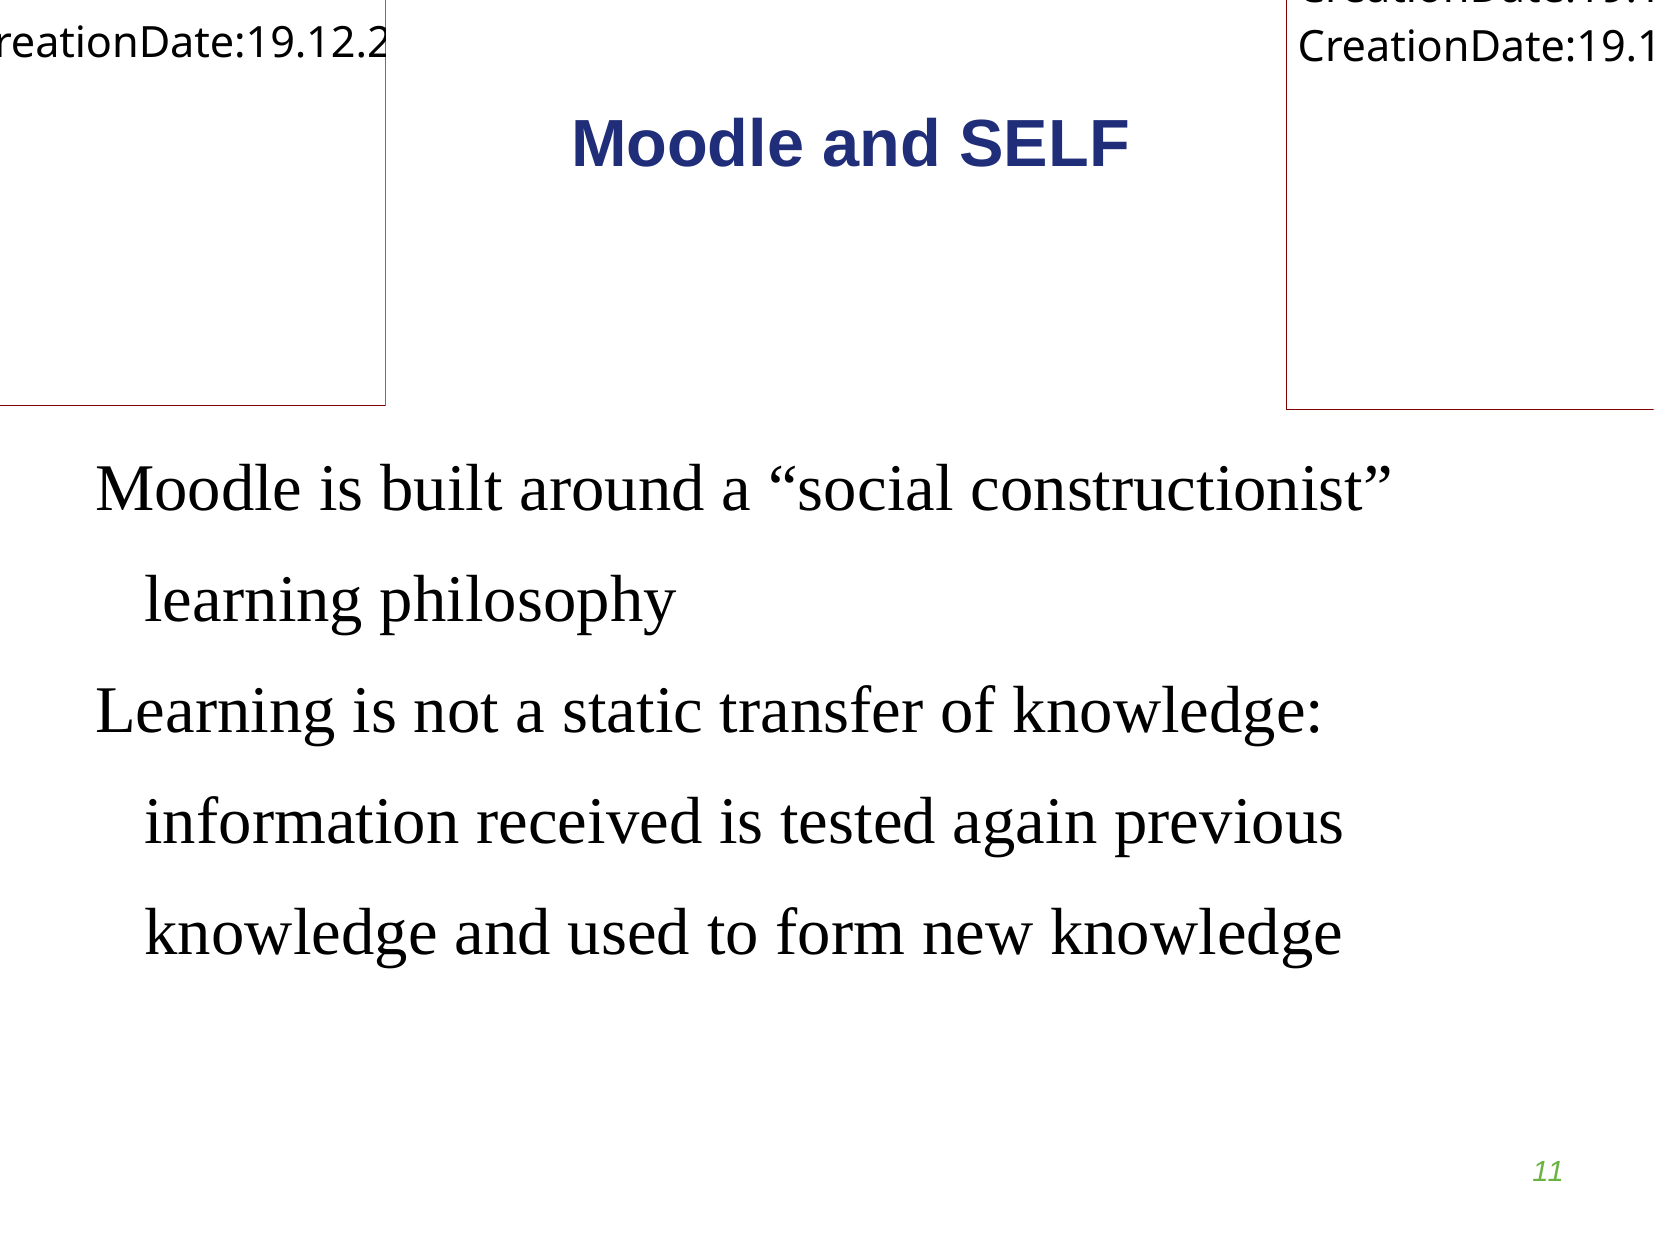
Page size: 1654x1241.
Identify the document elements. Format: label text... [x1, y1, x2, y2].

list Moodle is built around a “social constructionist” learning philosophy Learning is not a static transfer of knowledge: information received is tested again previous knowledge and used to form new knowledge [59, 413, 1561, 1152]
title Moodle and SELF [409, 39, 1292, 247]
